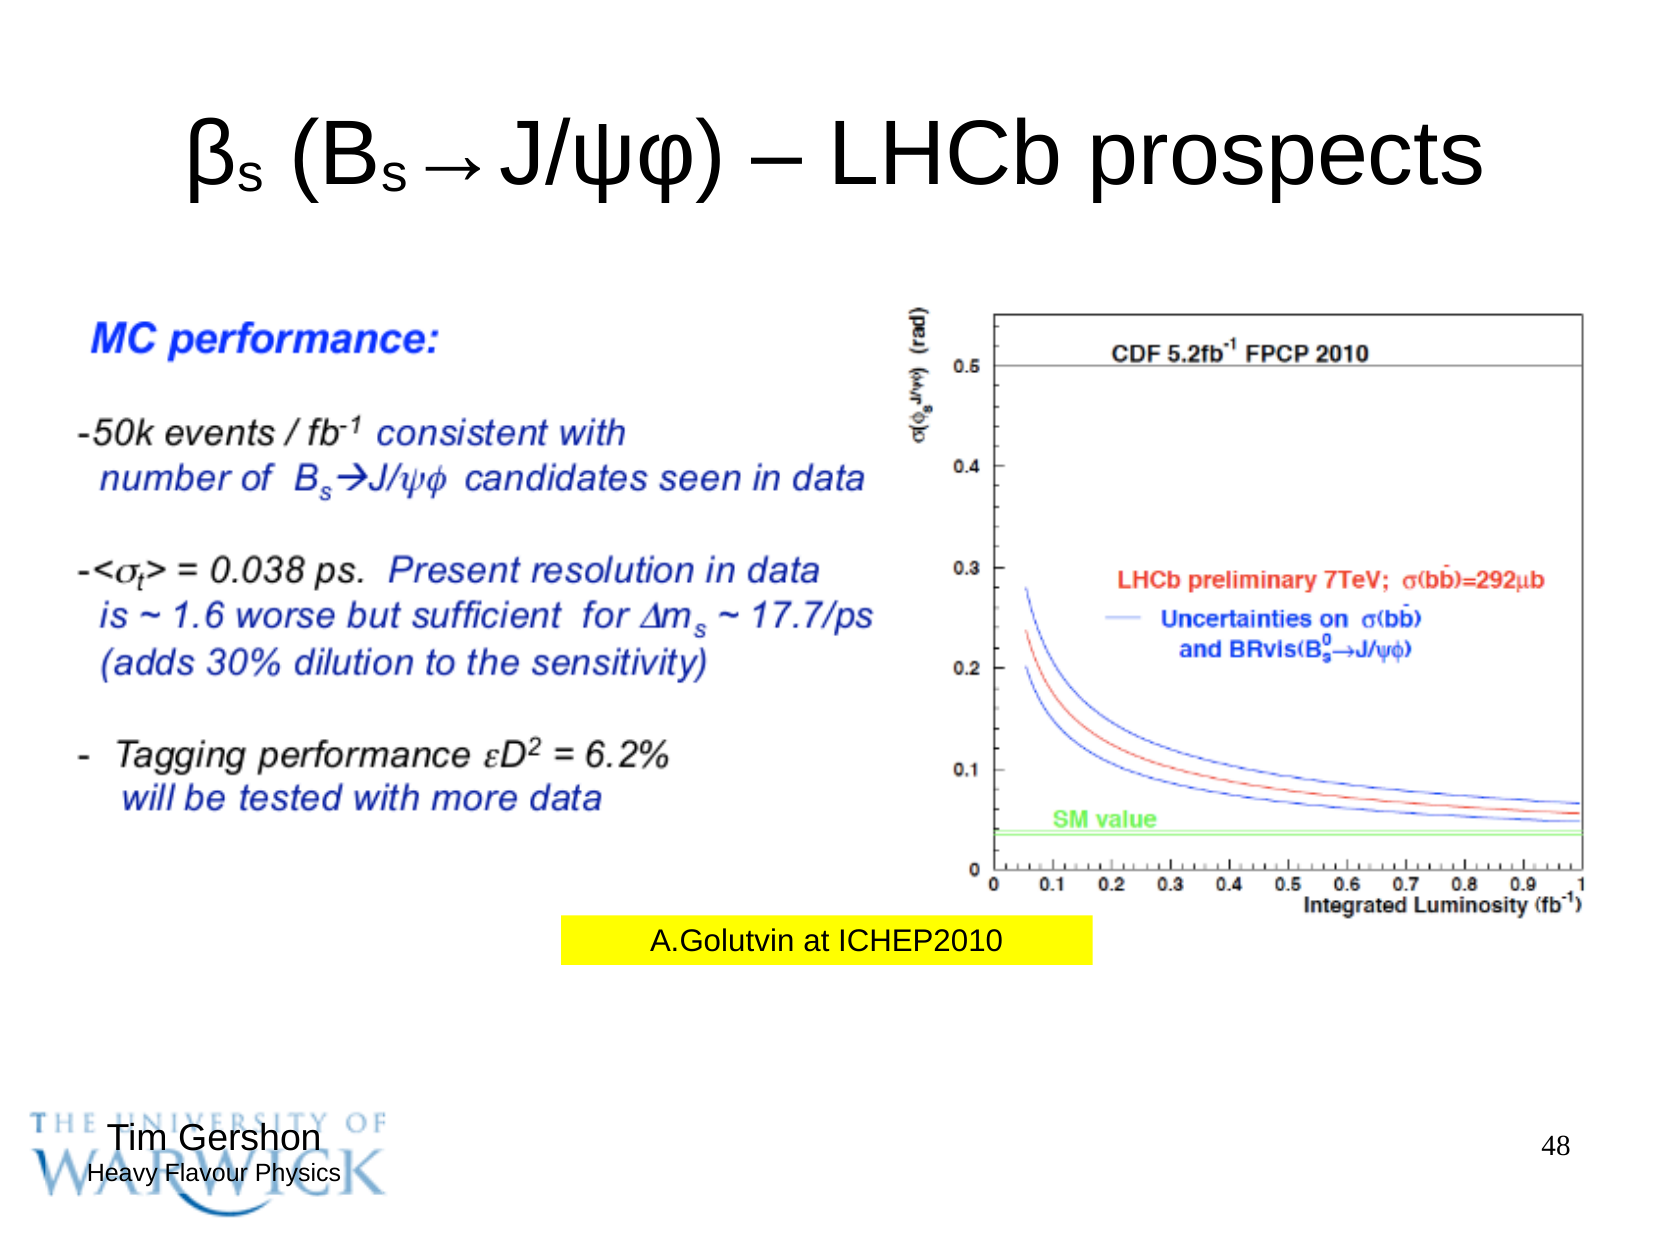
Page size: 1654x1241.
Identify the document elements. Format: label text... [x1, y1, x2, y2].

picture [19, 1106, 406, 1232]
text_box A.Golutvin at ICHEP2010 [561, 915, 1093, 965]
picture [25, 269, 1637, 953]
text_box Tim Gershon Heavy Flavour Physics [45, 1108, 383, 1194]
title βs (Bs→J/ψφ) – LHCb prospects [82, 49, 1571, 257]
